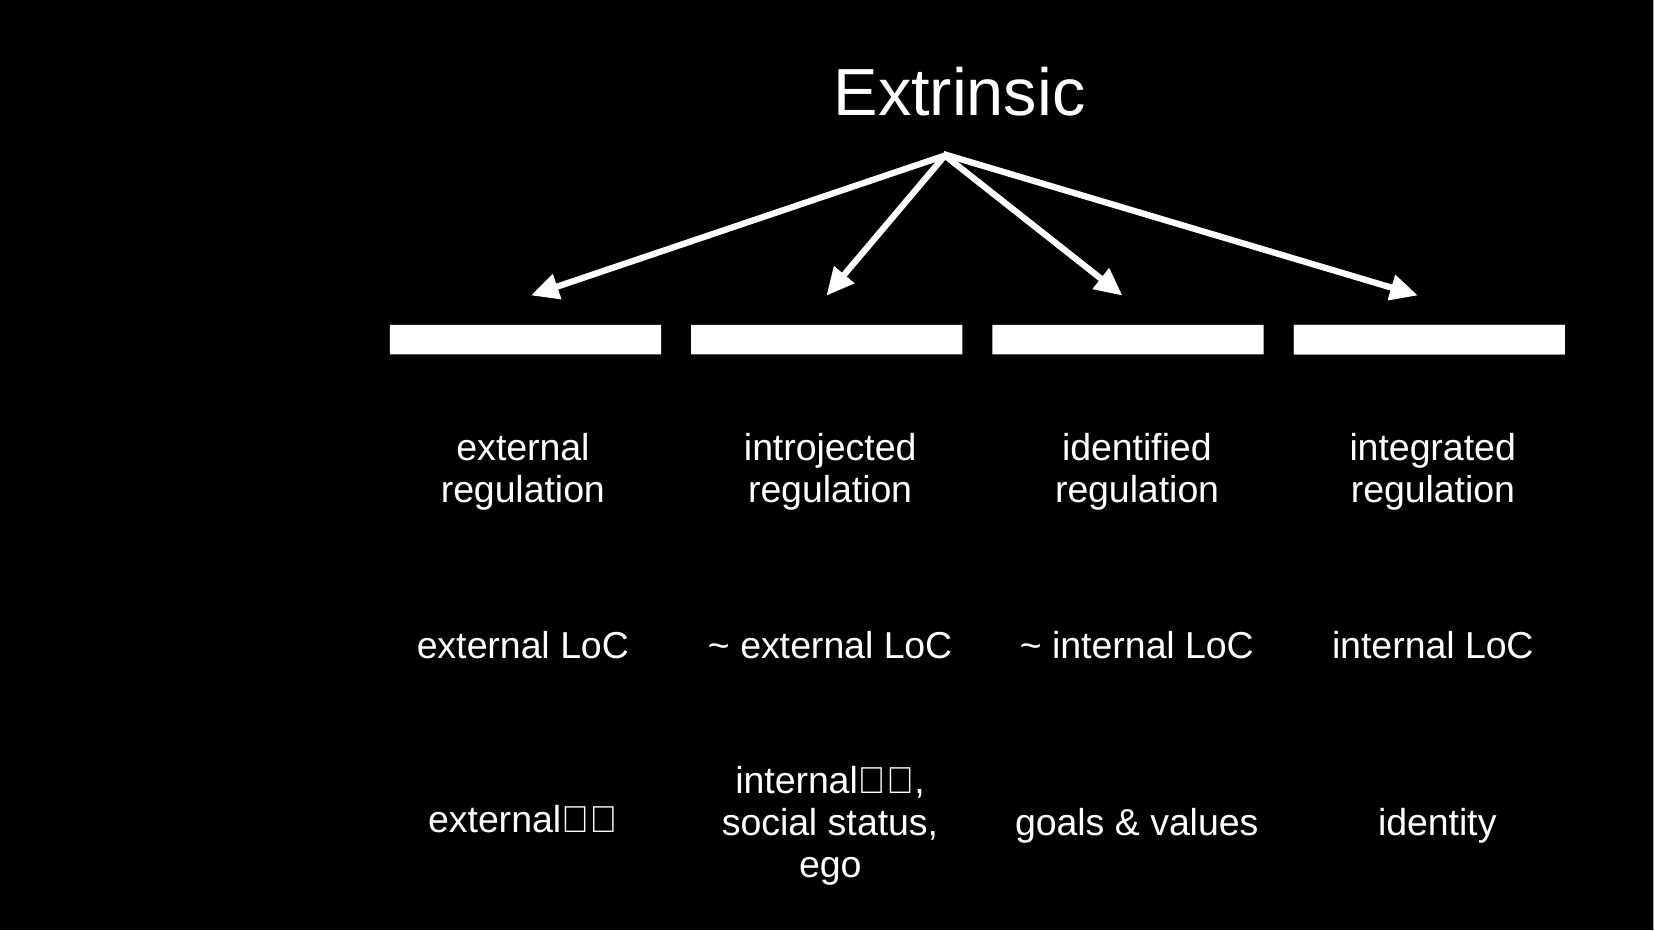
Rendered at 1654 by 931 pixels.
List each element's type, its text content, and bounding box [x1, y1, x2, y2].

list external🥕🏒 [390, 756, 656, 883]
list external regulation [390, 405, 656, 532]
list goals & values [1003, 759, 1270, 886]
text_box [691, 324, 963, 355]
list internal🥕🏒, social status, ego [697, 759, 964, 886]
list identified regulation [1003, 405, 1270, 532]
text_box [992, 324, 1264, 355]
list integrated regulation [1299, 405, 1566, 532]
list identity [1304, 759, 1571, 886]
list Extrinsic [826, 29, 1093, 156]
list internal LoC [1299, 582, 1566, 709]
list external LoC [390, 582, 656, 709]
list ~ internal LoC [1003, 582, 1270, 709]
text_box [389, 324, 662, 355]
list ~ external LoC [697, 582, 964, 709]
list introjected regulation [697, 405, 964, 532]
text_box [1293, 324, 1565, 355]
